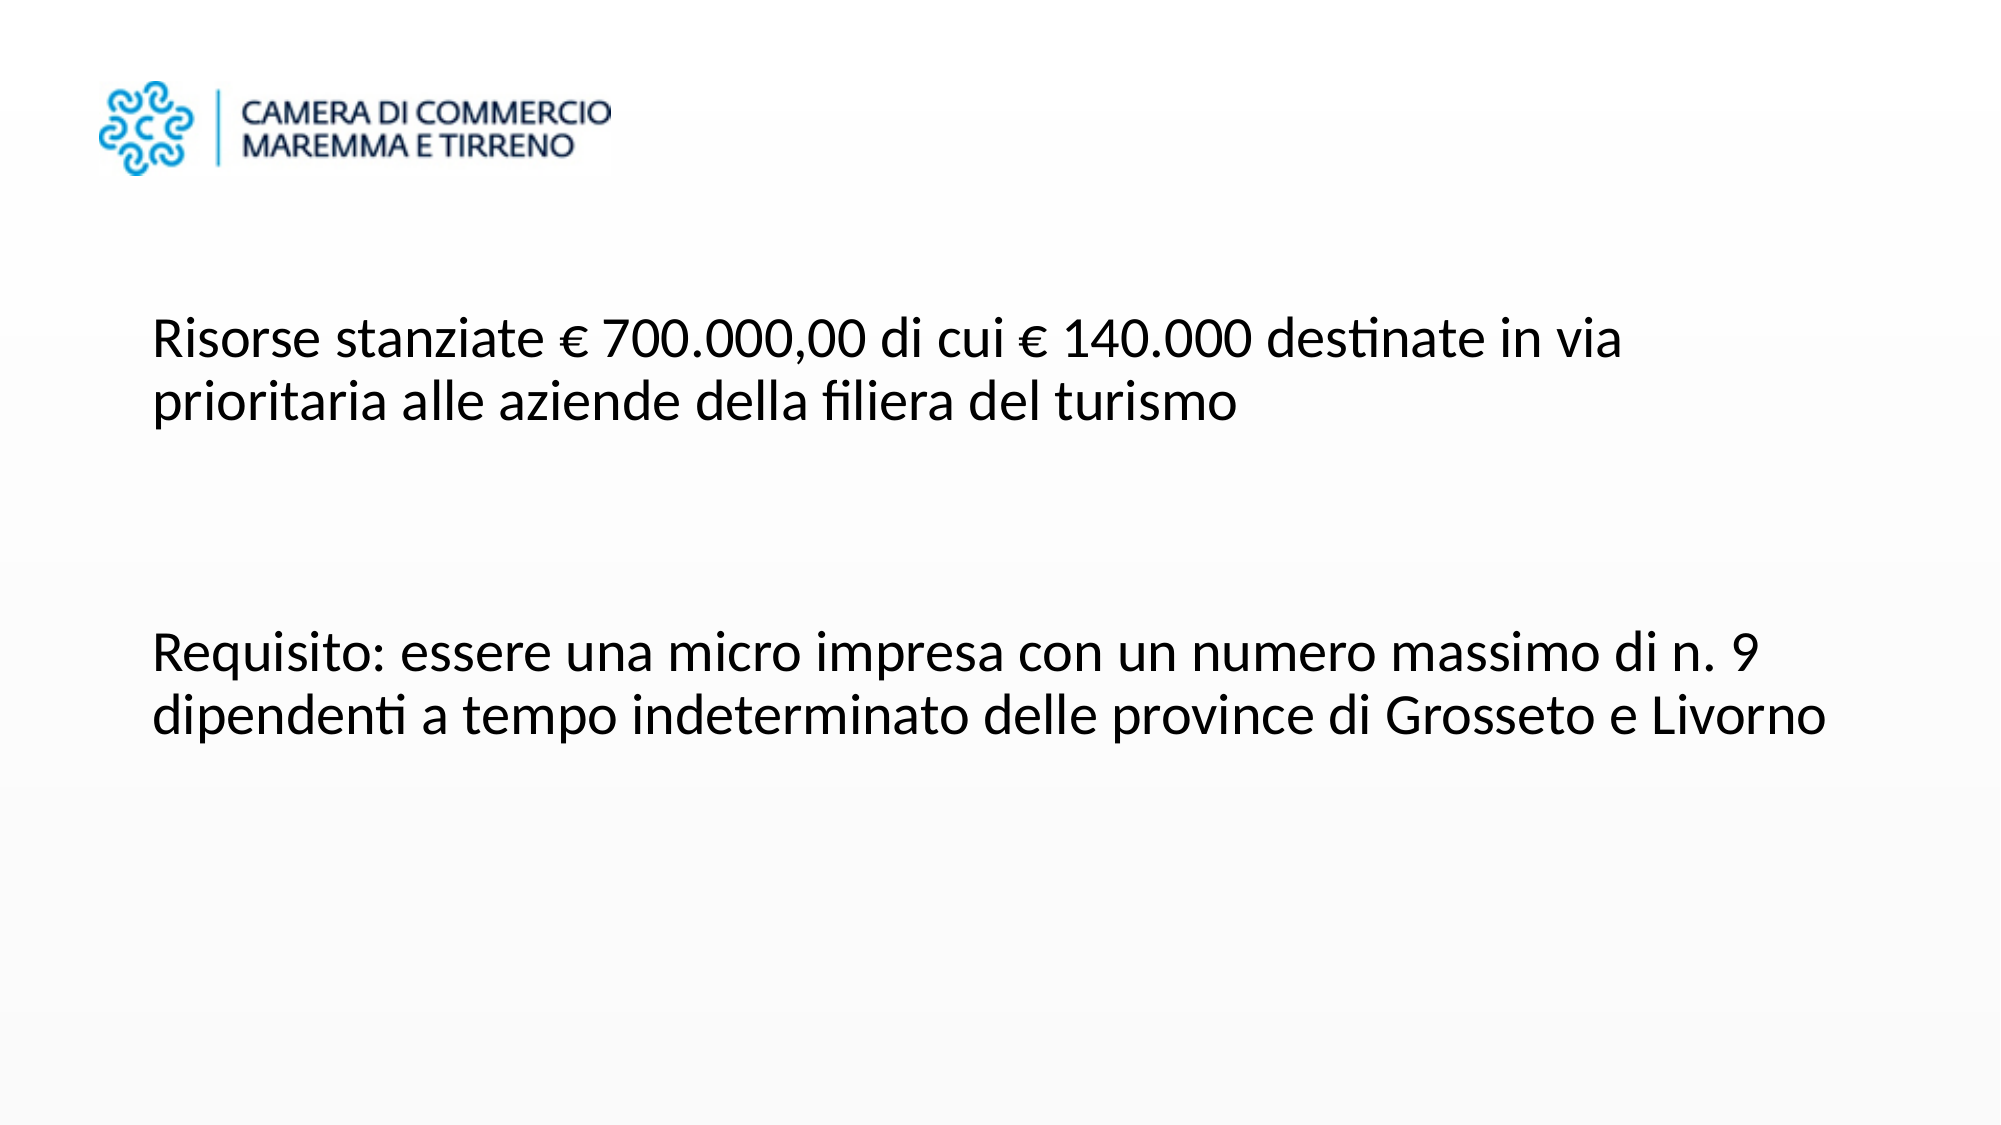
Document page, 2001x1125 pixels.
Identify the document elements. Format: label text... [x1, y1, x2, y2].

picture [99, 81, 611, 176]
list Risorse stanziate € 700.000,00 di cui € 140.000 destinate in via prioritaria alle aziende della filiera del turismo Requisito: essere una micro impresa con un numero massimo di n. 9 dipendenti a tempo indeterminato delle province di Grosseto e Livorno [137, 299, 1863, 1014]
